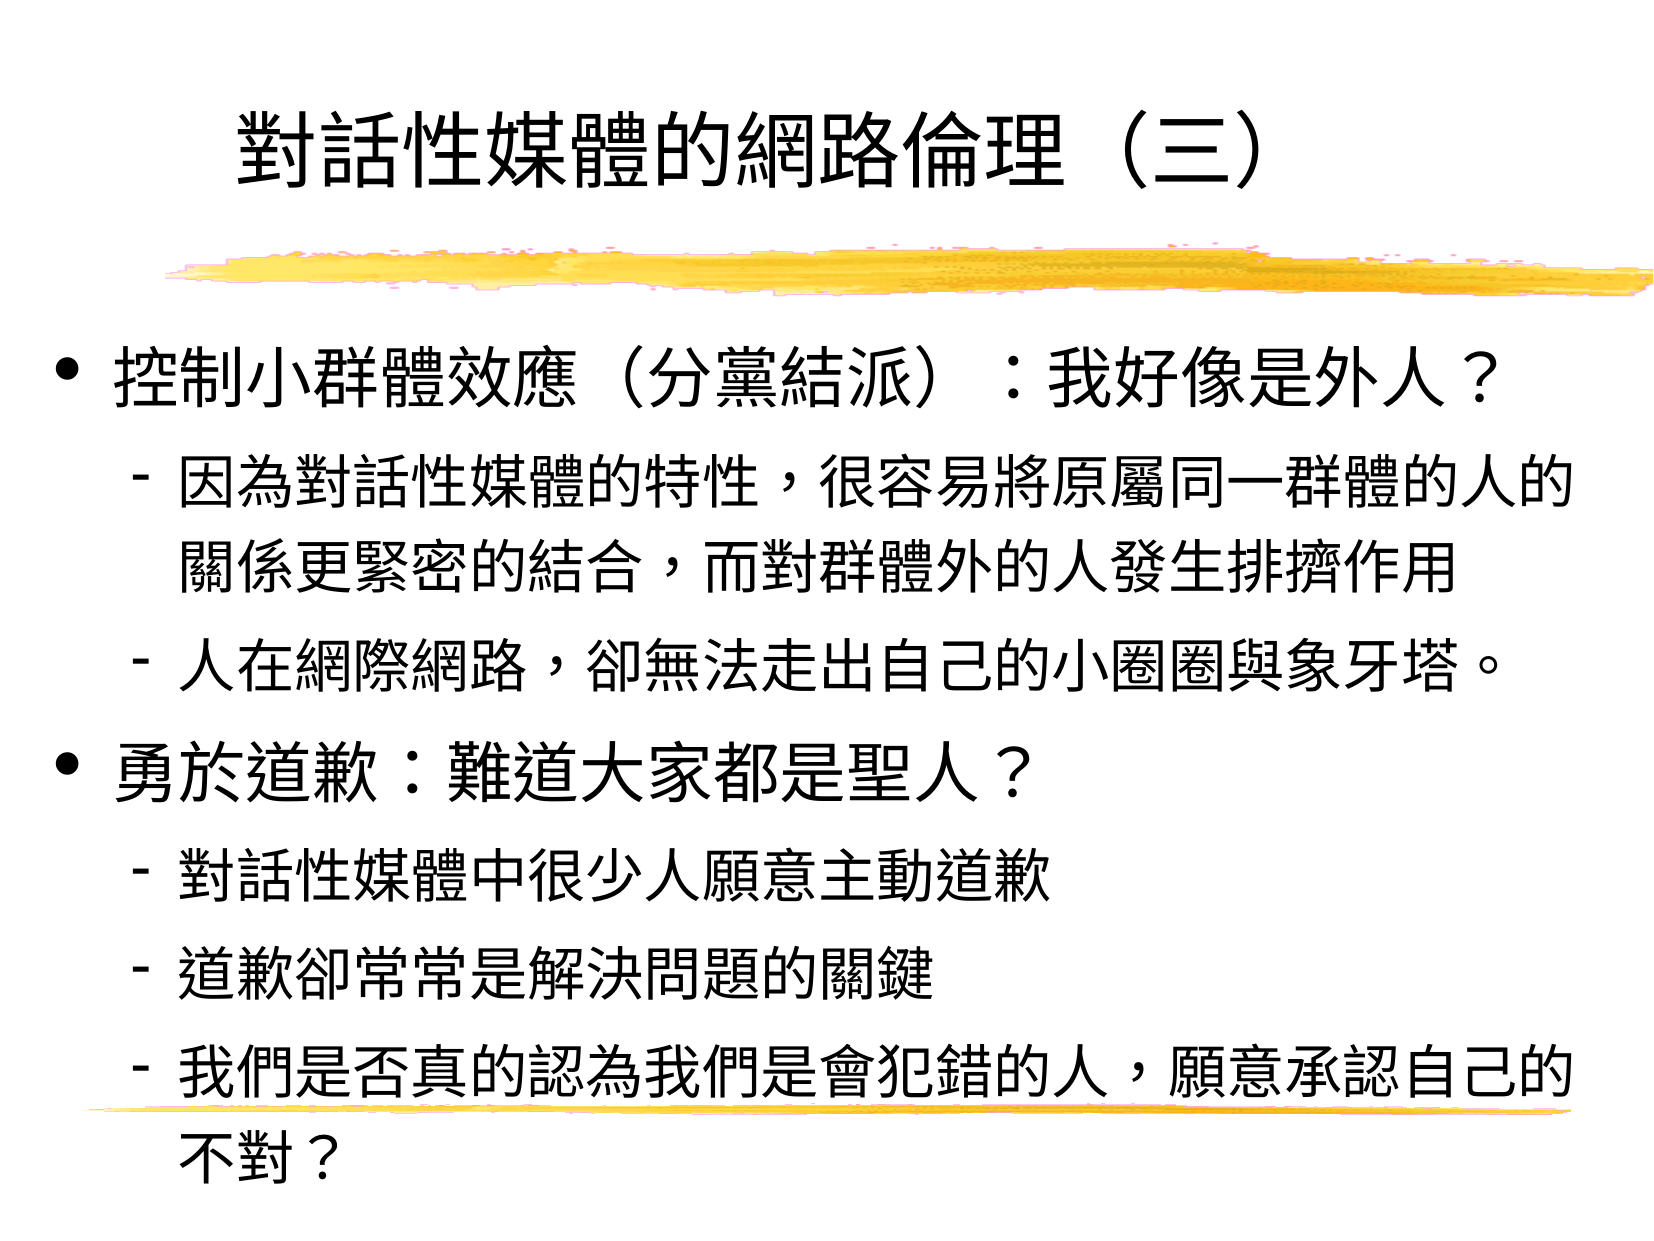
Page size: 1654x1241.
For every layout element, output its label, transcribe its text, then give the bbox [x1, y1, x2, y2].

list 控制小群體效應（分黨結派）：我好像是外人？ 因為對話性媒體的特性，很容易將原屬同一群體的人的關係更緊密的結合，而對群體外的人發生排擠作用 人在網際網路，卻無法走出自己的小圈圈與象牙塔。 勇於道歉：難道大家都是聖人？ 對話性媒體中很少人願意主動道歉 道歉卻常常是解決問題的關鍵 我們是否真的認為我們是會犯錯的人，願意承認自己的不對？ [40, 316, 1599, 1103]
picture [82, 1103, 1571, 1117]
picture [165, 237, 1654, 308]
title 對話性媒體的網路倫理（三） [73, 41, 1479, 249]
